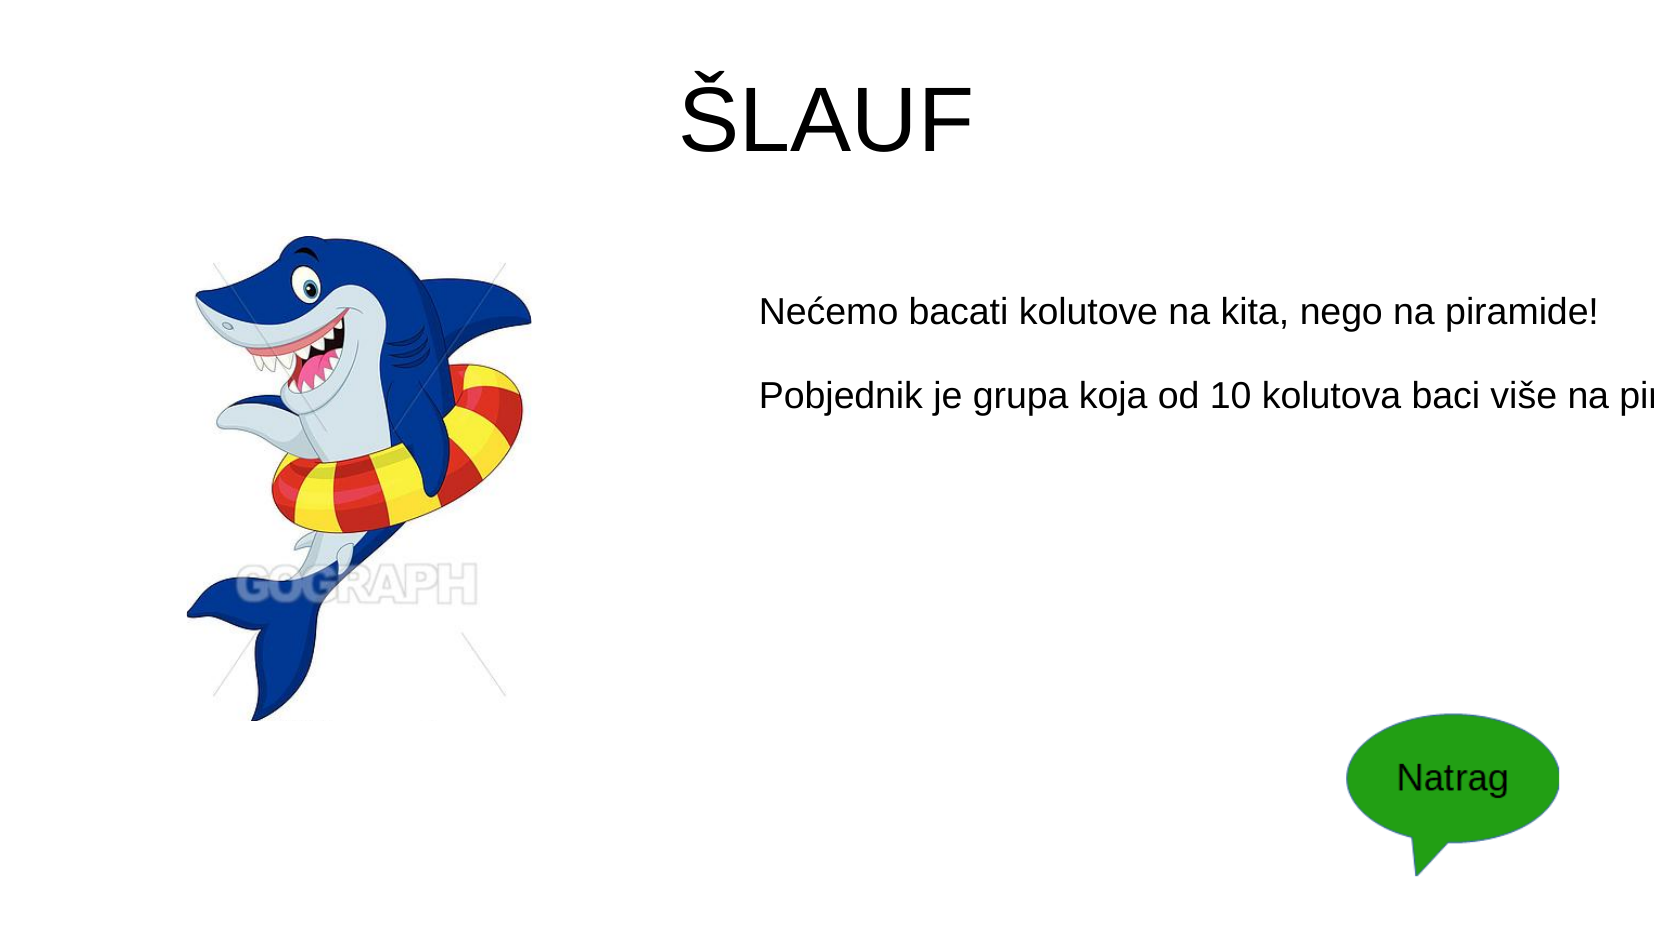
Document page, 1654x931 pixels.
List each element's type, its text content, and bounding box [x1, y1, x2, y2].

text_box Nećemo bacati kolutove na kita, nego na piramide! Pobjednik je grupa koja od 10 kolutova baci više na piramide [744, 283, 1571, 686]
picture [1325, 696, 1583, 880]
picture [186, 236, 532, 721]
title ŠLAUF [82, 37, 1571, 193]
